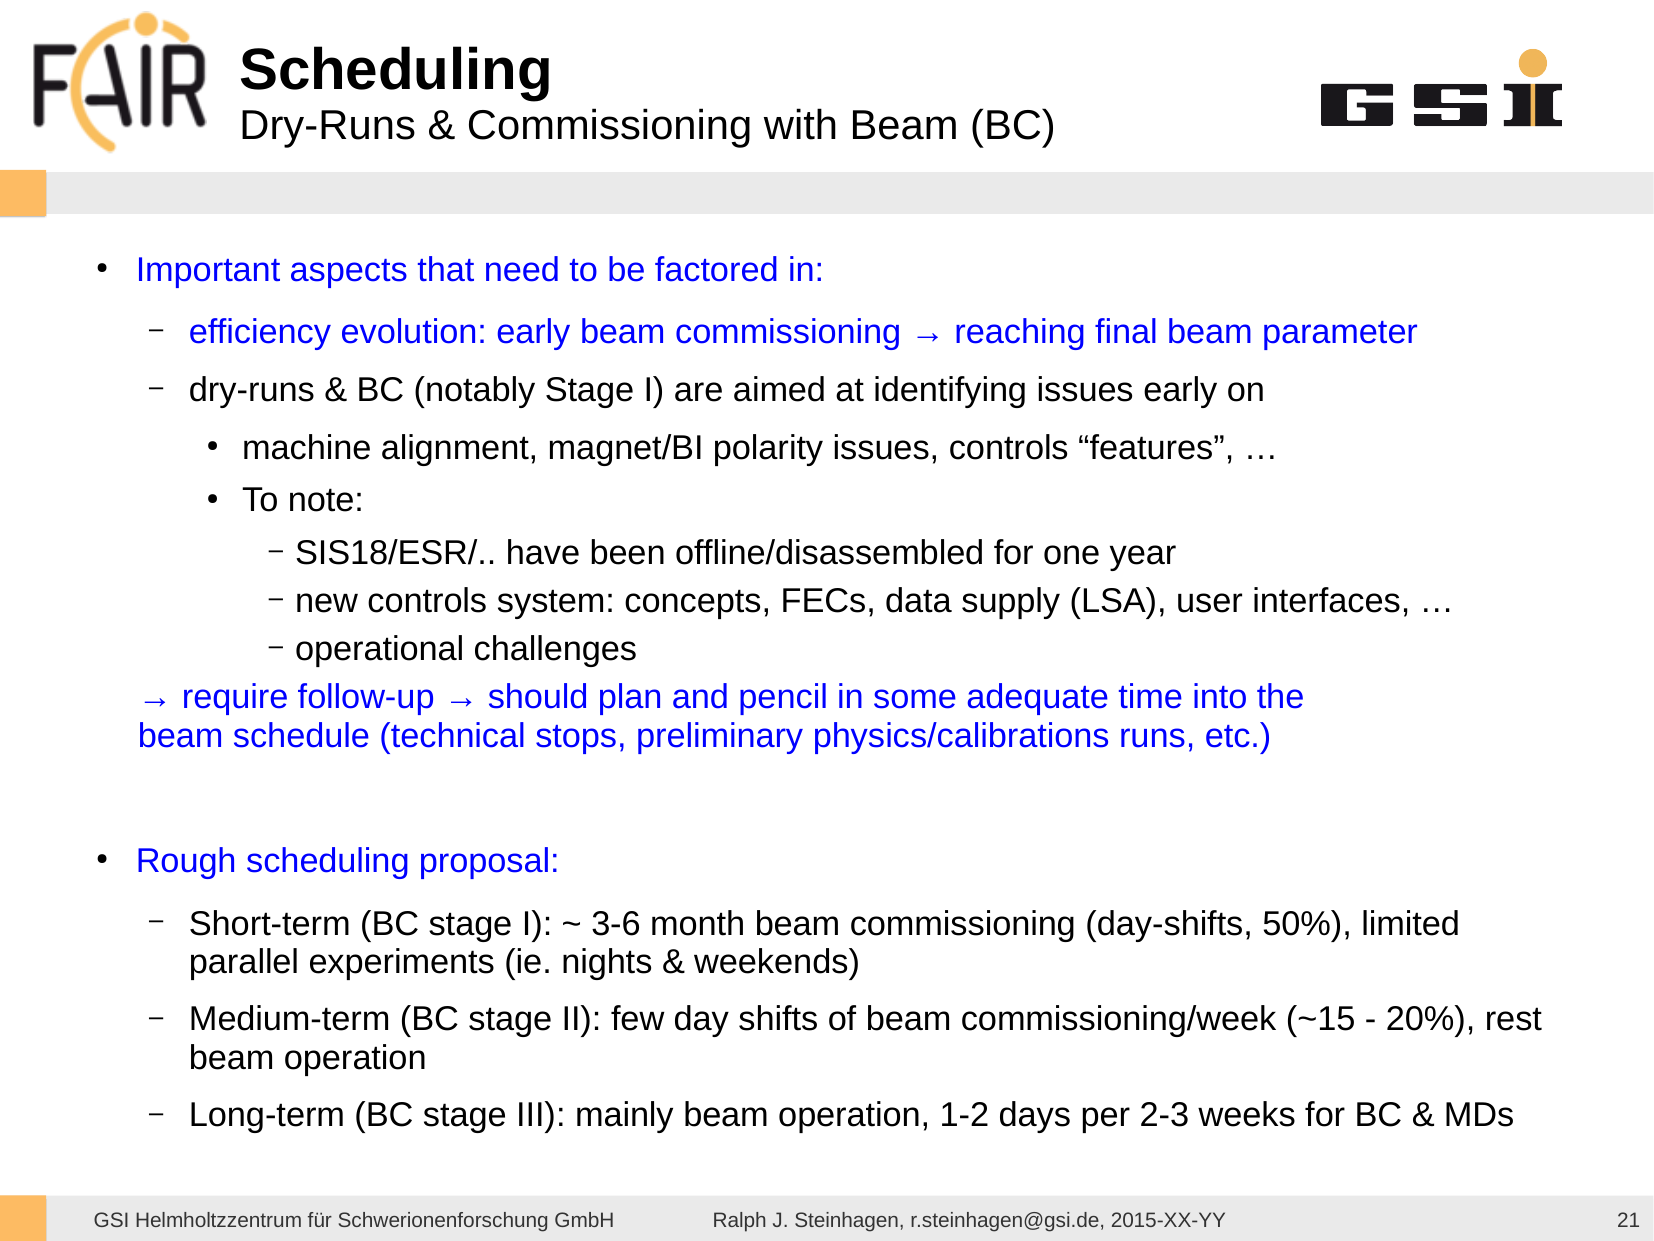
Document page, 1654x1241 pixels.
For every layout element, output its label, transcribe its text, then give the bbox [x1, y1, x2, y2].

title Scheduling Dry-Runs & Commissioning with Beam (BC) [239, 23, 1301, 162]
list Important aspects that need to be factored in: efficiency evolution: early beam commissioning → reaching final beam parameter dry-runs & BC (notably Stage I) are aimed at identifying issues early on machine alignment, magnet/BI polarity issues, controls “features”, … To note: SIS18/ESR/.. have been offline/disassembled for one year new controls system: concepts, FECs, data supply (LSA), user interfaces, … operational challenges → require follow-up → should plan and pencil in some adequate time into the beam schedule (technical stops, preliminary physics/calibrations runs, etc.) Rough scheduling proposal: Short-term (BC stage I): ~ 3-6 month beam commissioning (day-shifts, 50%), limited parallel experiments (ie. nights & weekends) Medium-term (BC stage II): few day shifts of beam commissioning/week (~15 - 20%), rest beam operation Long-term (BC stage III): mainly beam operation, 1-2 days per 2-3 weeks for BC & MDs [82, 249, 1571, 1158]
picture [33, 10, 207, 155]
picture [1319, 46, 1564, 129]
